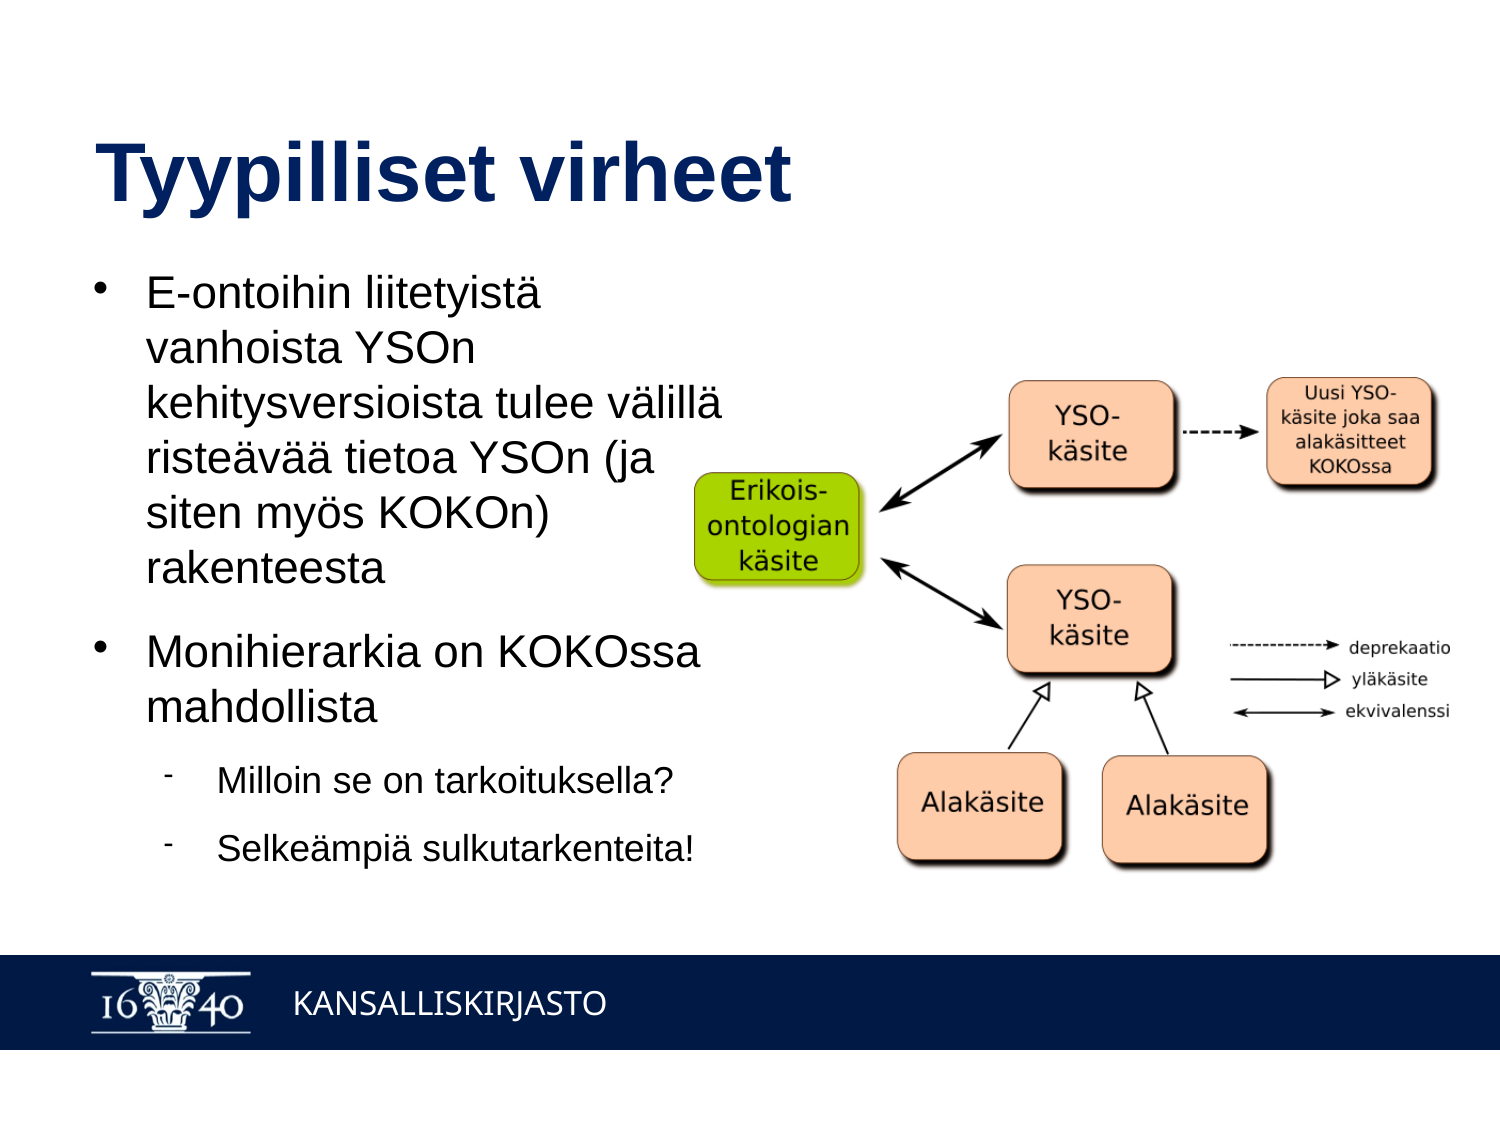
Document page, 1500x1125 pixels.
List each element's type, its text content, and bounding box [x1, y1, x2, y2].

text_box E-ontoihin liitetyistä vanhoista YSOn kehitysversioista tulee välillä risteävää tietoa YSOn (ja siten myös KOKOn) rakenteesta Monihierarkia on KOKOssa mahdollista Milloin se on tarkoituksella? Selkeämpiä sulkutarkenteita! [75, 263, 734, 916]
text_box Tyypilliset virheet [95, 47, 1370, 289]
picture [694, 377, 1450, 874]
picture [0, 955, 1500, 1050]
